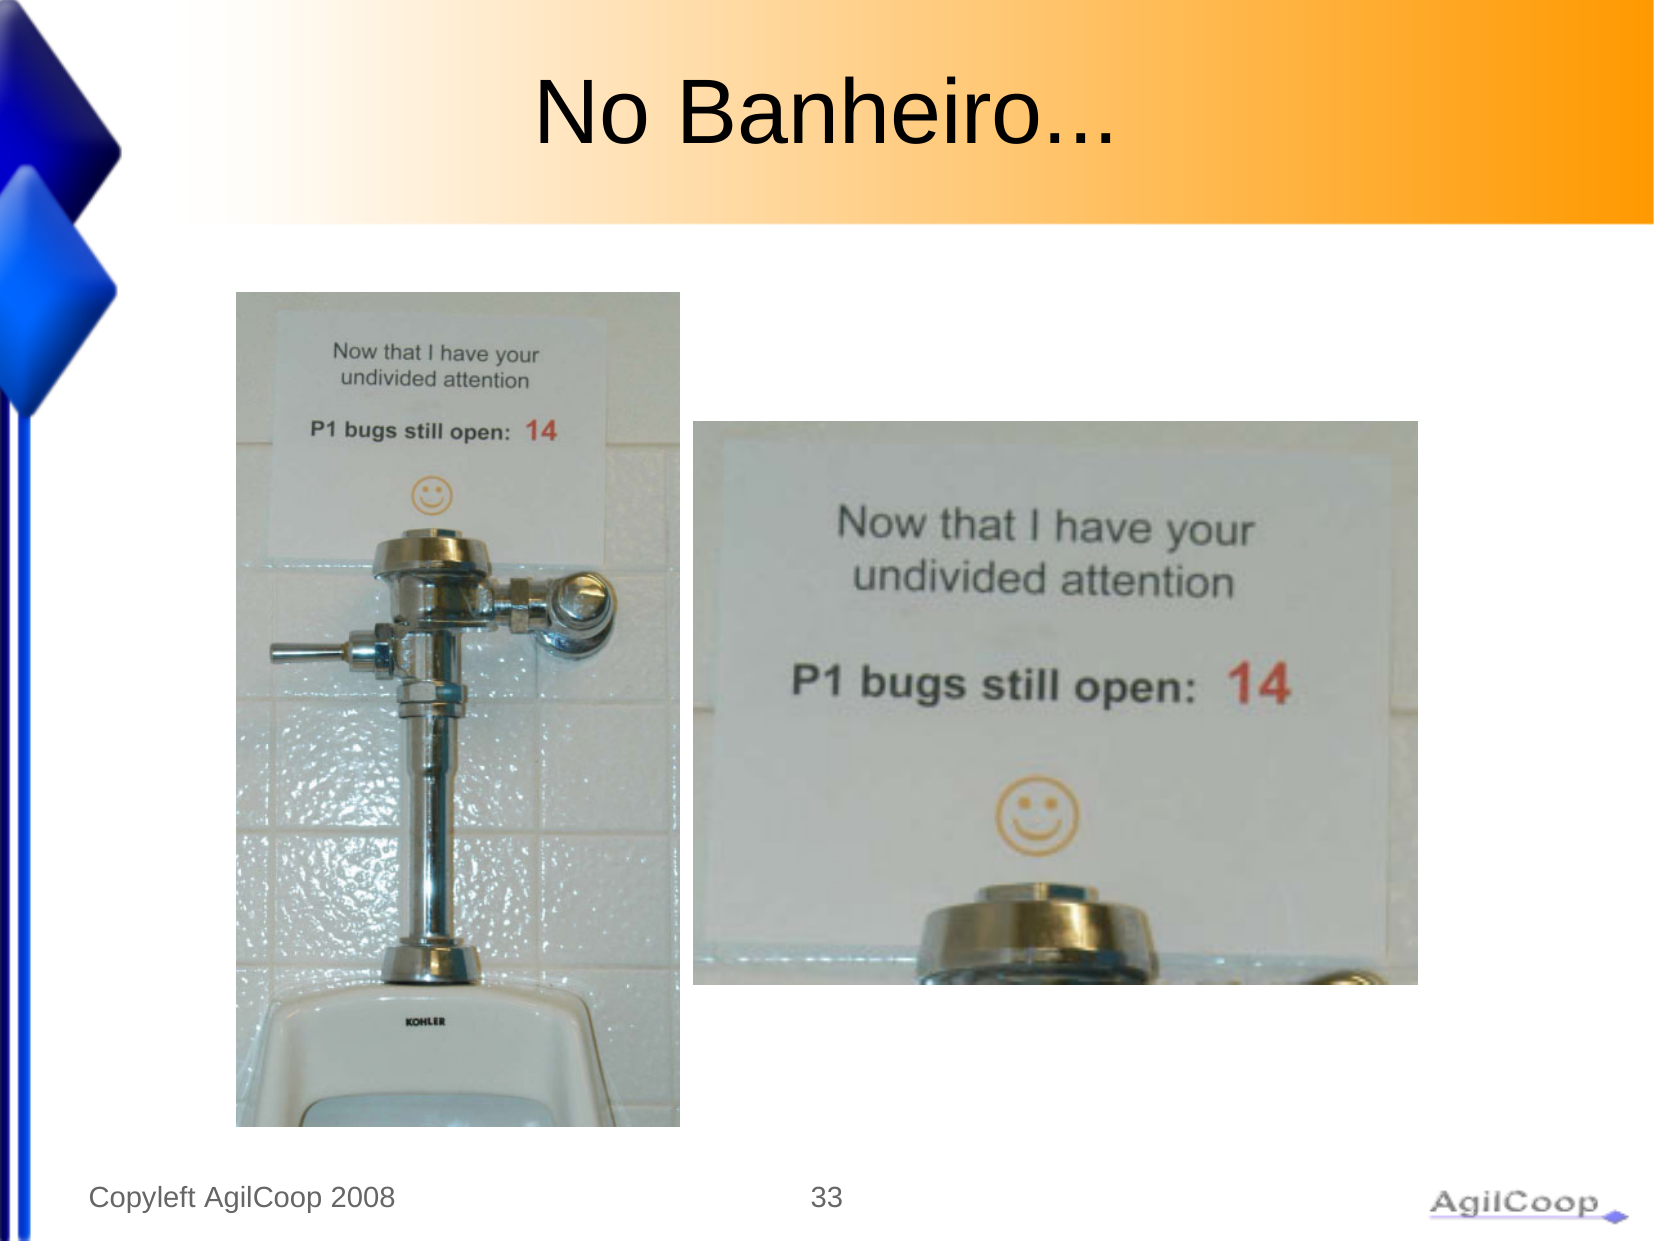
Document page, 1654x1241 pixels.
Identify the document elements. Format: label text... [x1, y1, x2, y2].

picture [0, 0, 1654, 1241]
title No Banheiro... [82, 15, 1571, 208]
